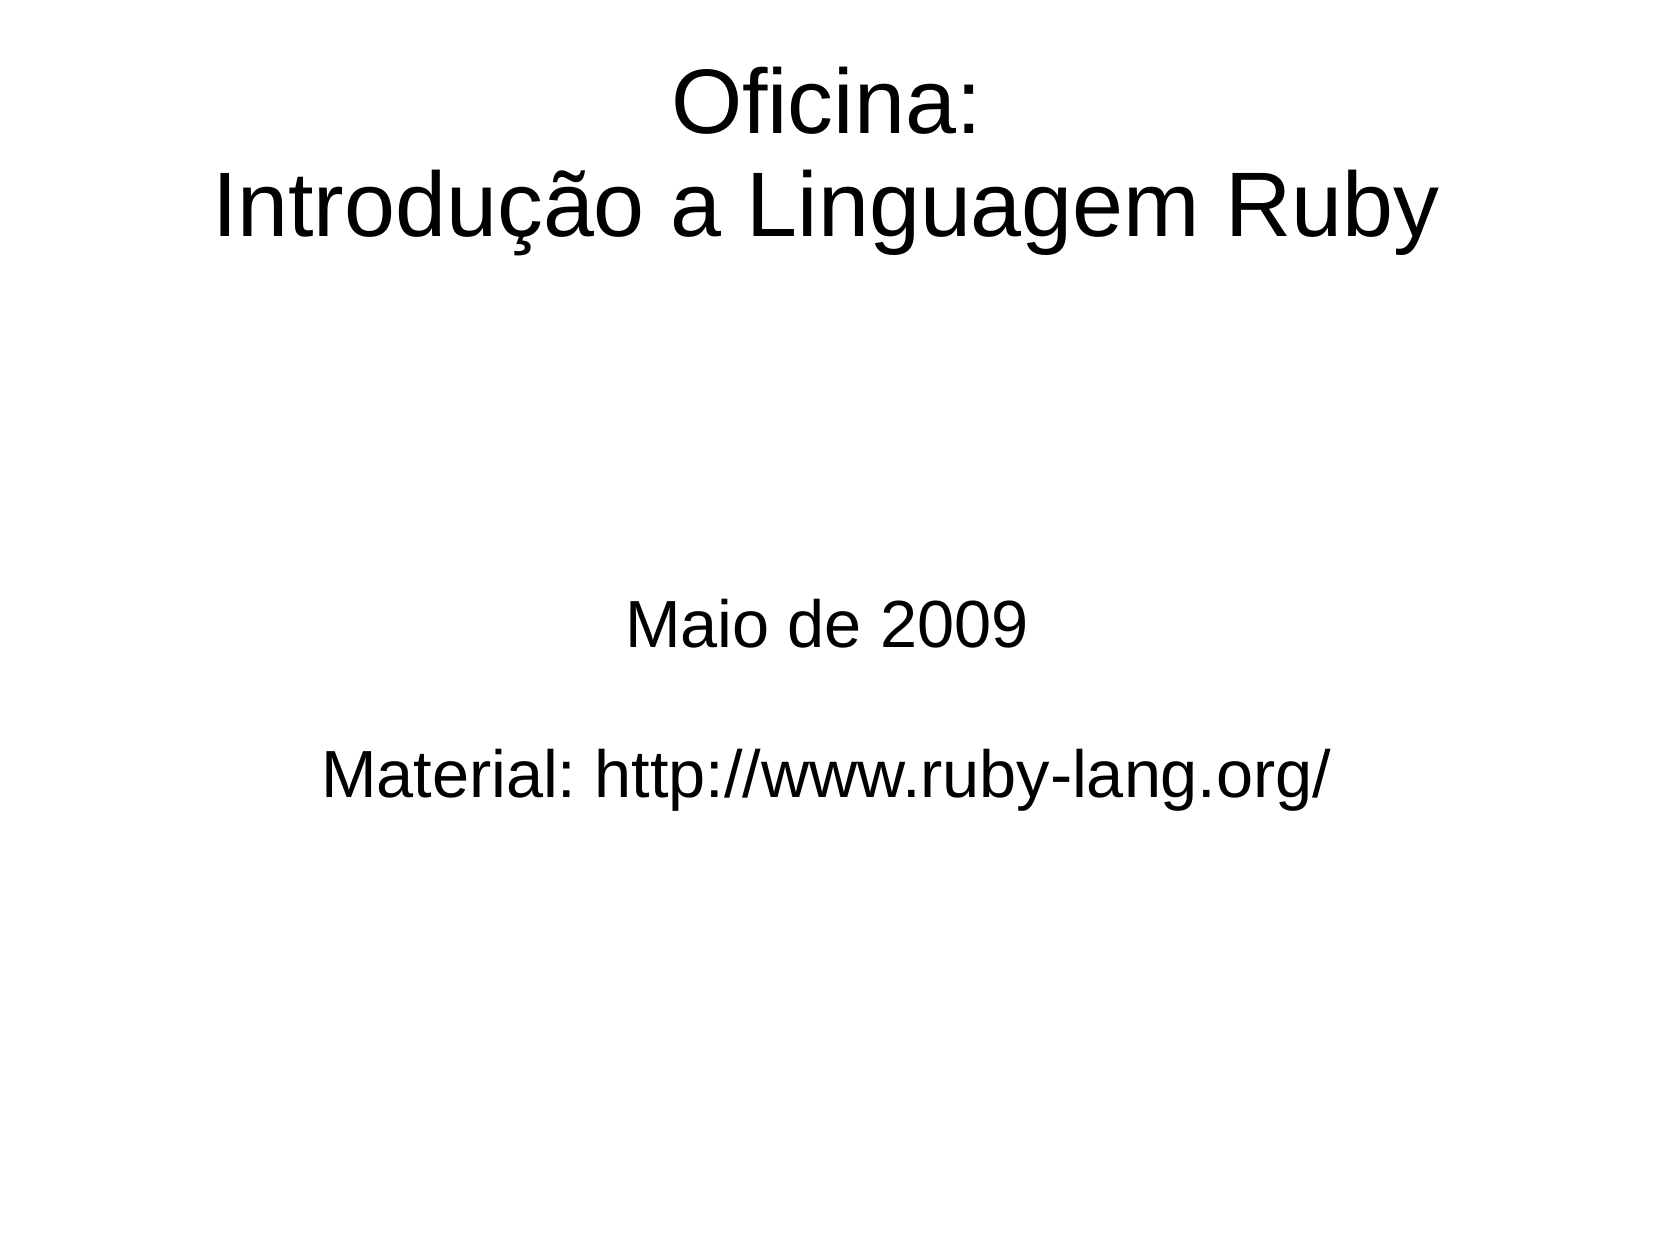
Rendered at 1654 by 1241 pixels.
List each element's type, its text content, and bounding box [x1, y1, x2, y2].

title Oficina: Introdução a Linguagem Ruby [82, 49, 1571, 257]
subtitle Maio de 2009 Material: http://www.ruby-lang.org/ [82, 297, 1571, 1102]
